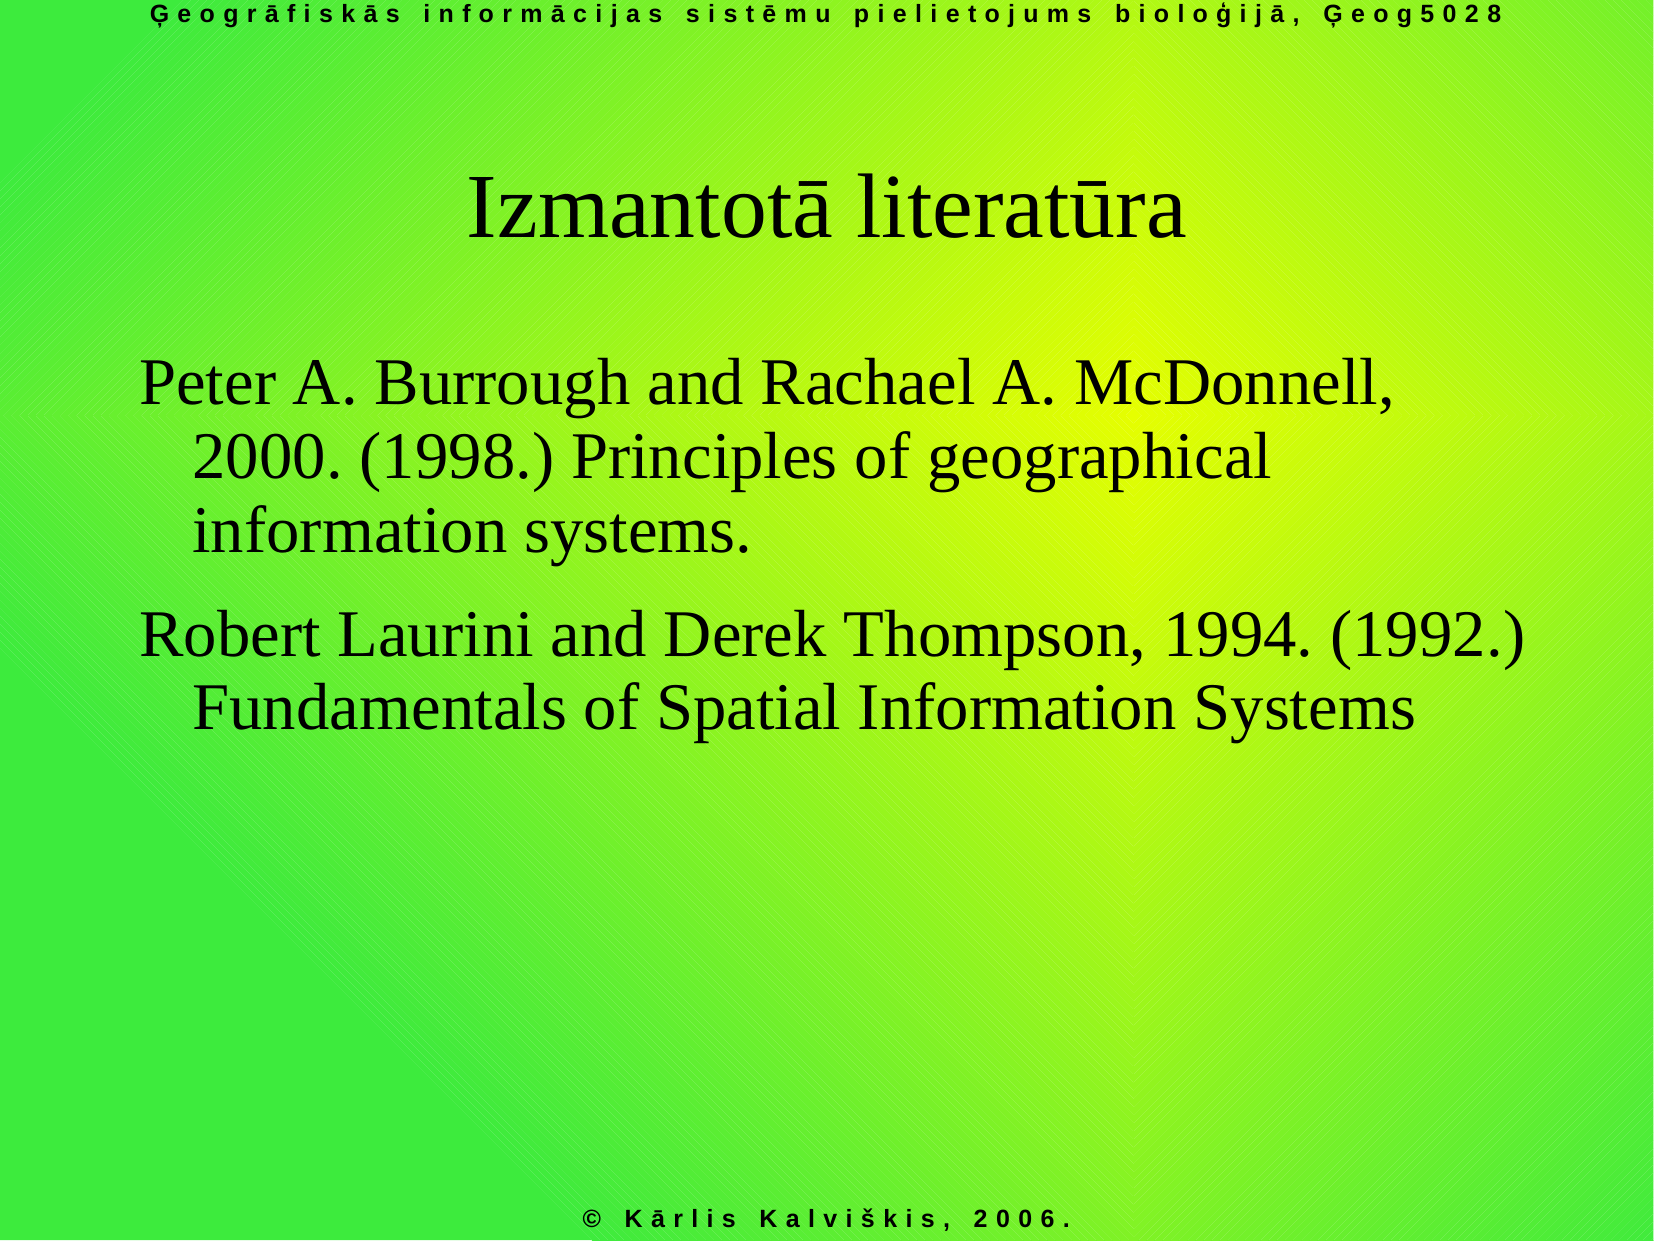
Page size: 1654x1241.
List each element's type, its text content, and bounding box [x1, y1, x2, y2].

title Izmantotā literatūra [121, 102, 1534, 311]
list Peter A. Burrough and Rachael A. McDonnell, 2000. (1998.) Principles of geographical information systems. Robert Laurini and Derek Thompson, 1994. (1992.) Fundamentals of Spatial Information Systems [121, 344, 1534, 1127]
